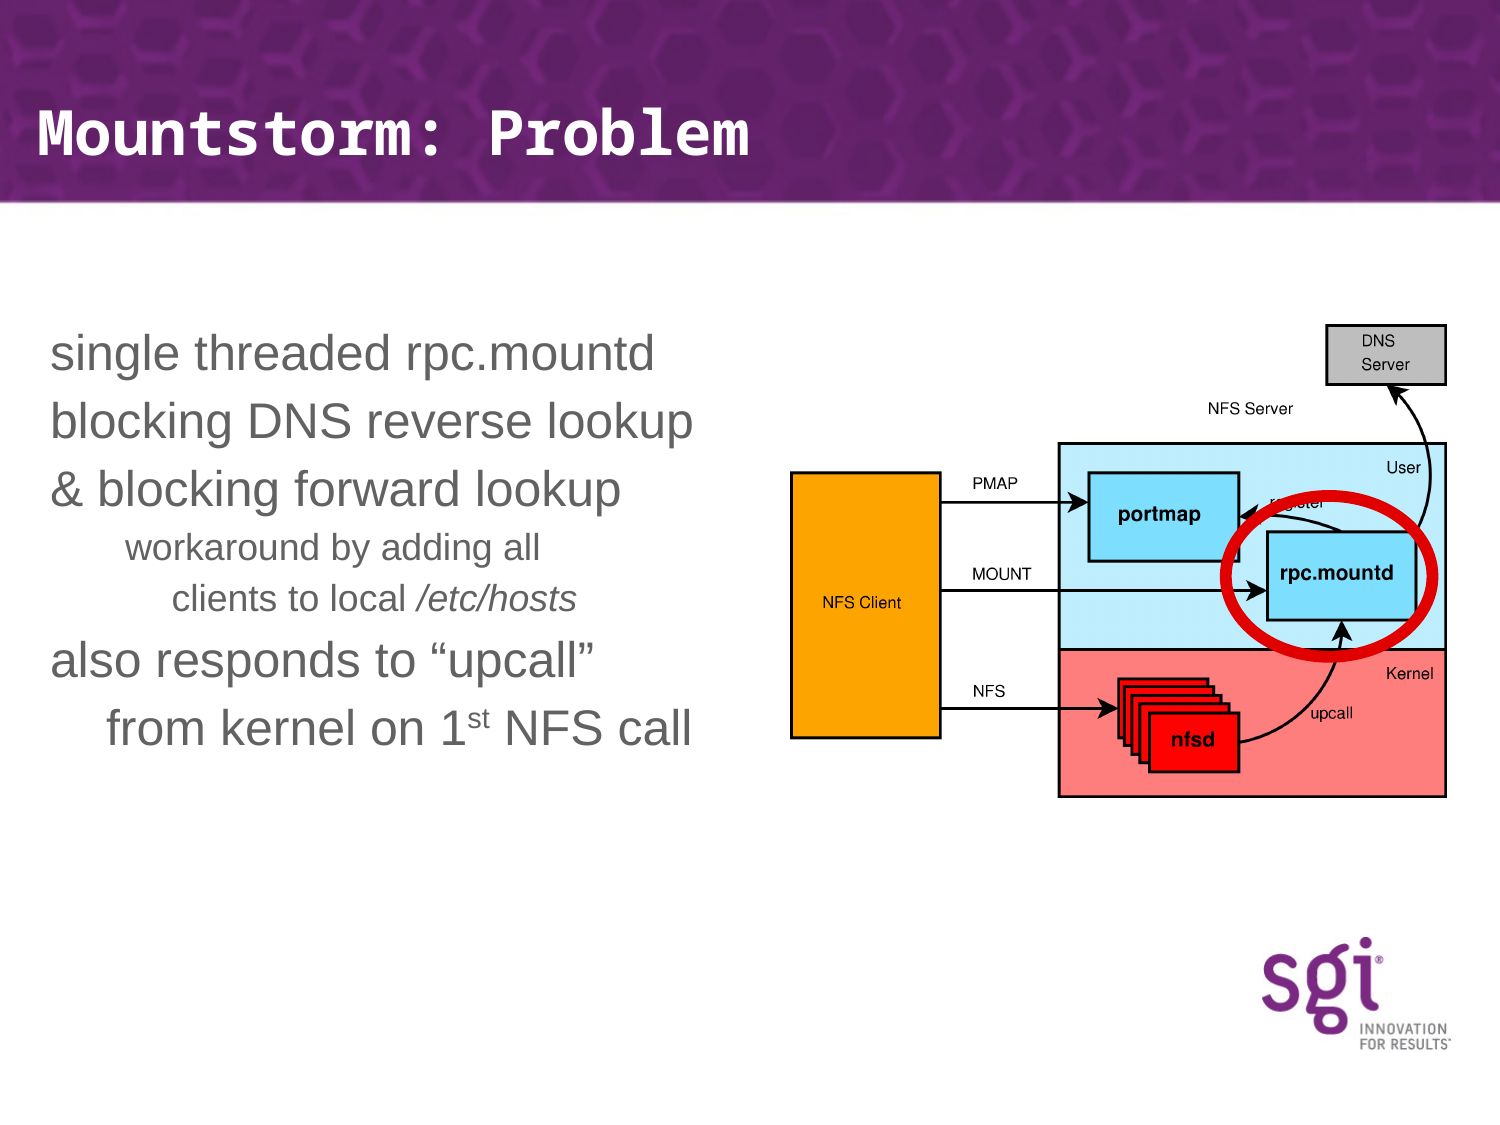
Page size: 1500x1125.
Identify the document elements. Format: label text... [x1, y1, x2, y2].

title Mountstorm: Problem [37, 37, 1313, 226]
list single threaded rpc.mountd blocking DNS reverse lookup & blocking forward lookup workaround by adding all clients to local /etc/hosts also responds to “upcall” from kernel on 1st NFS call [50, 324, 1326, 848]
picture [0, 0, 1500, 1050]
